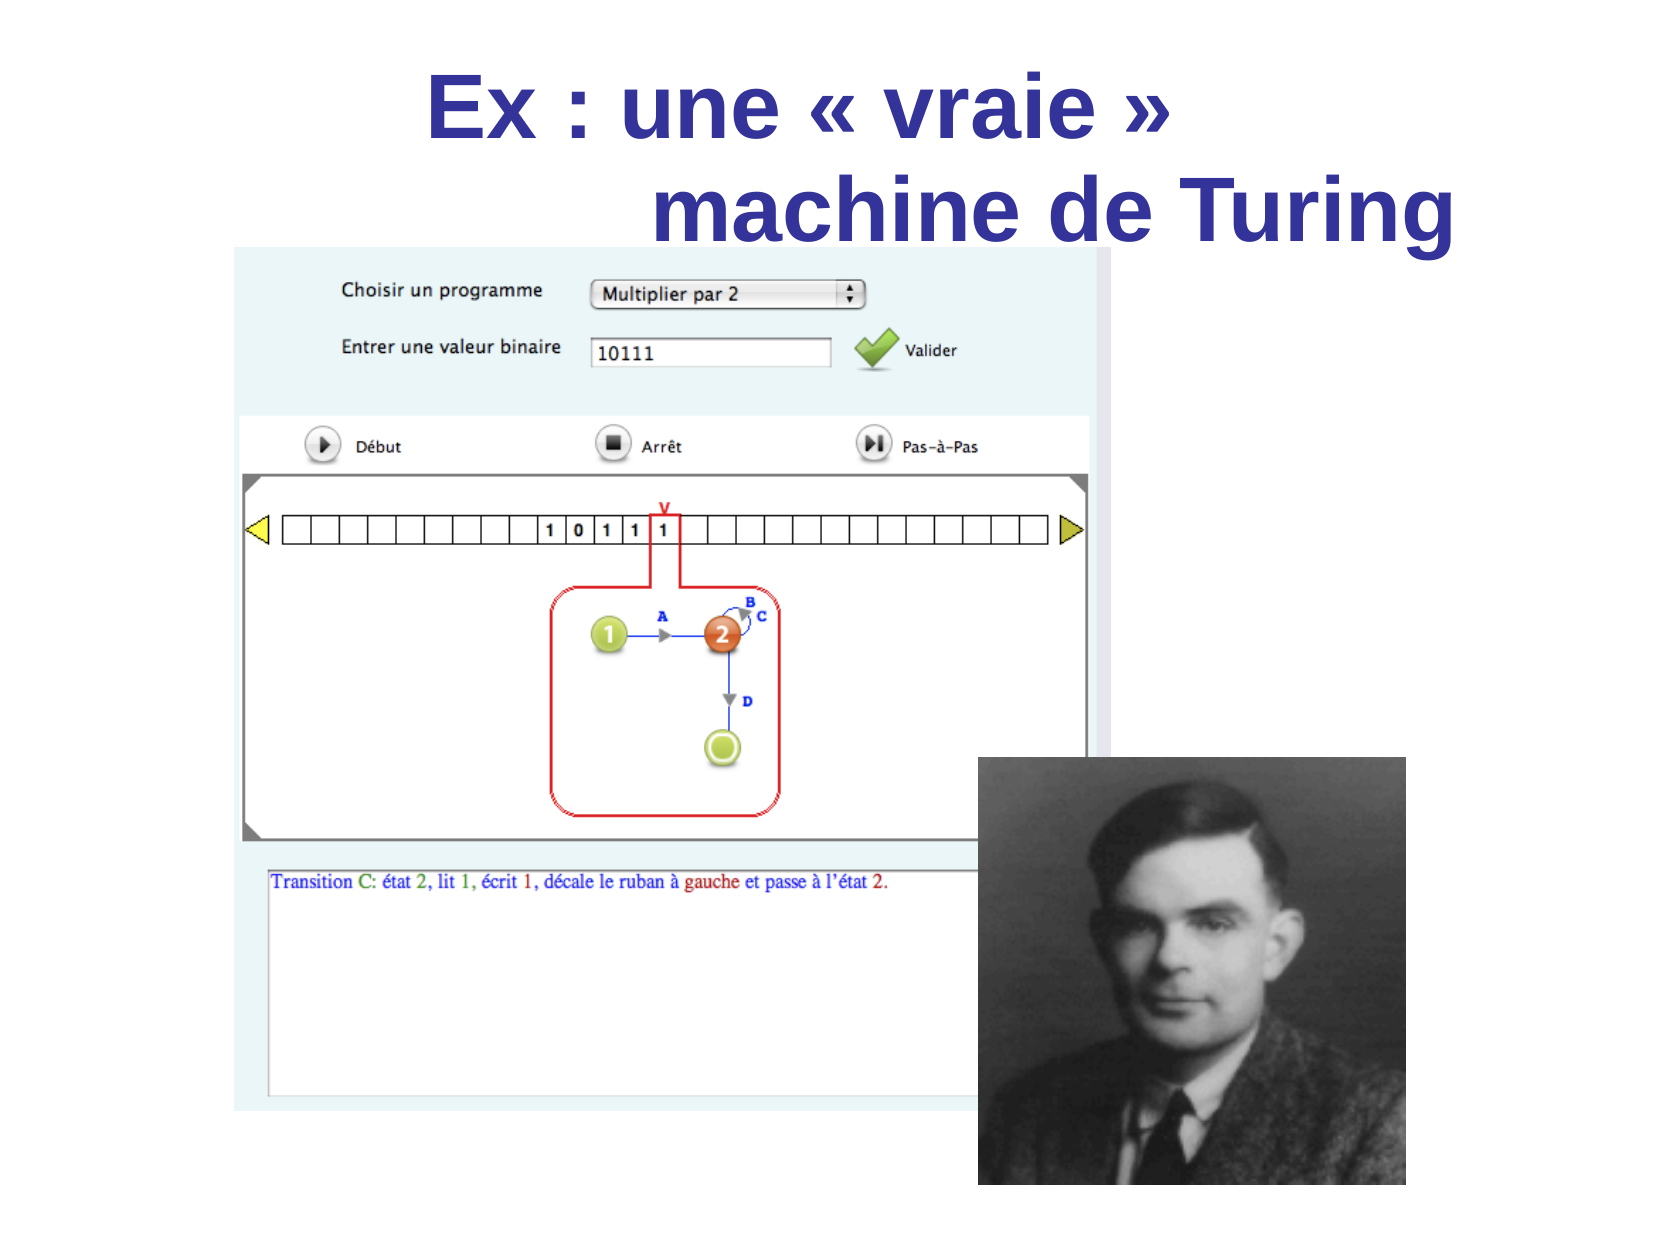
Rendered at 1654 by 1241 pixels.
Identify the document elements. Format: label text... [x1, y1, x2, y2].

picture [234, 247, 1406, 1186]
title Ex : une « vraie » machine de Turing [110, 48, 1516, 269]
